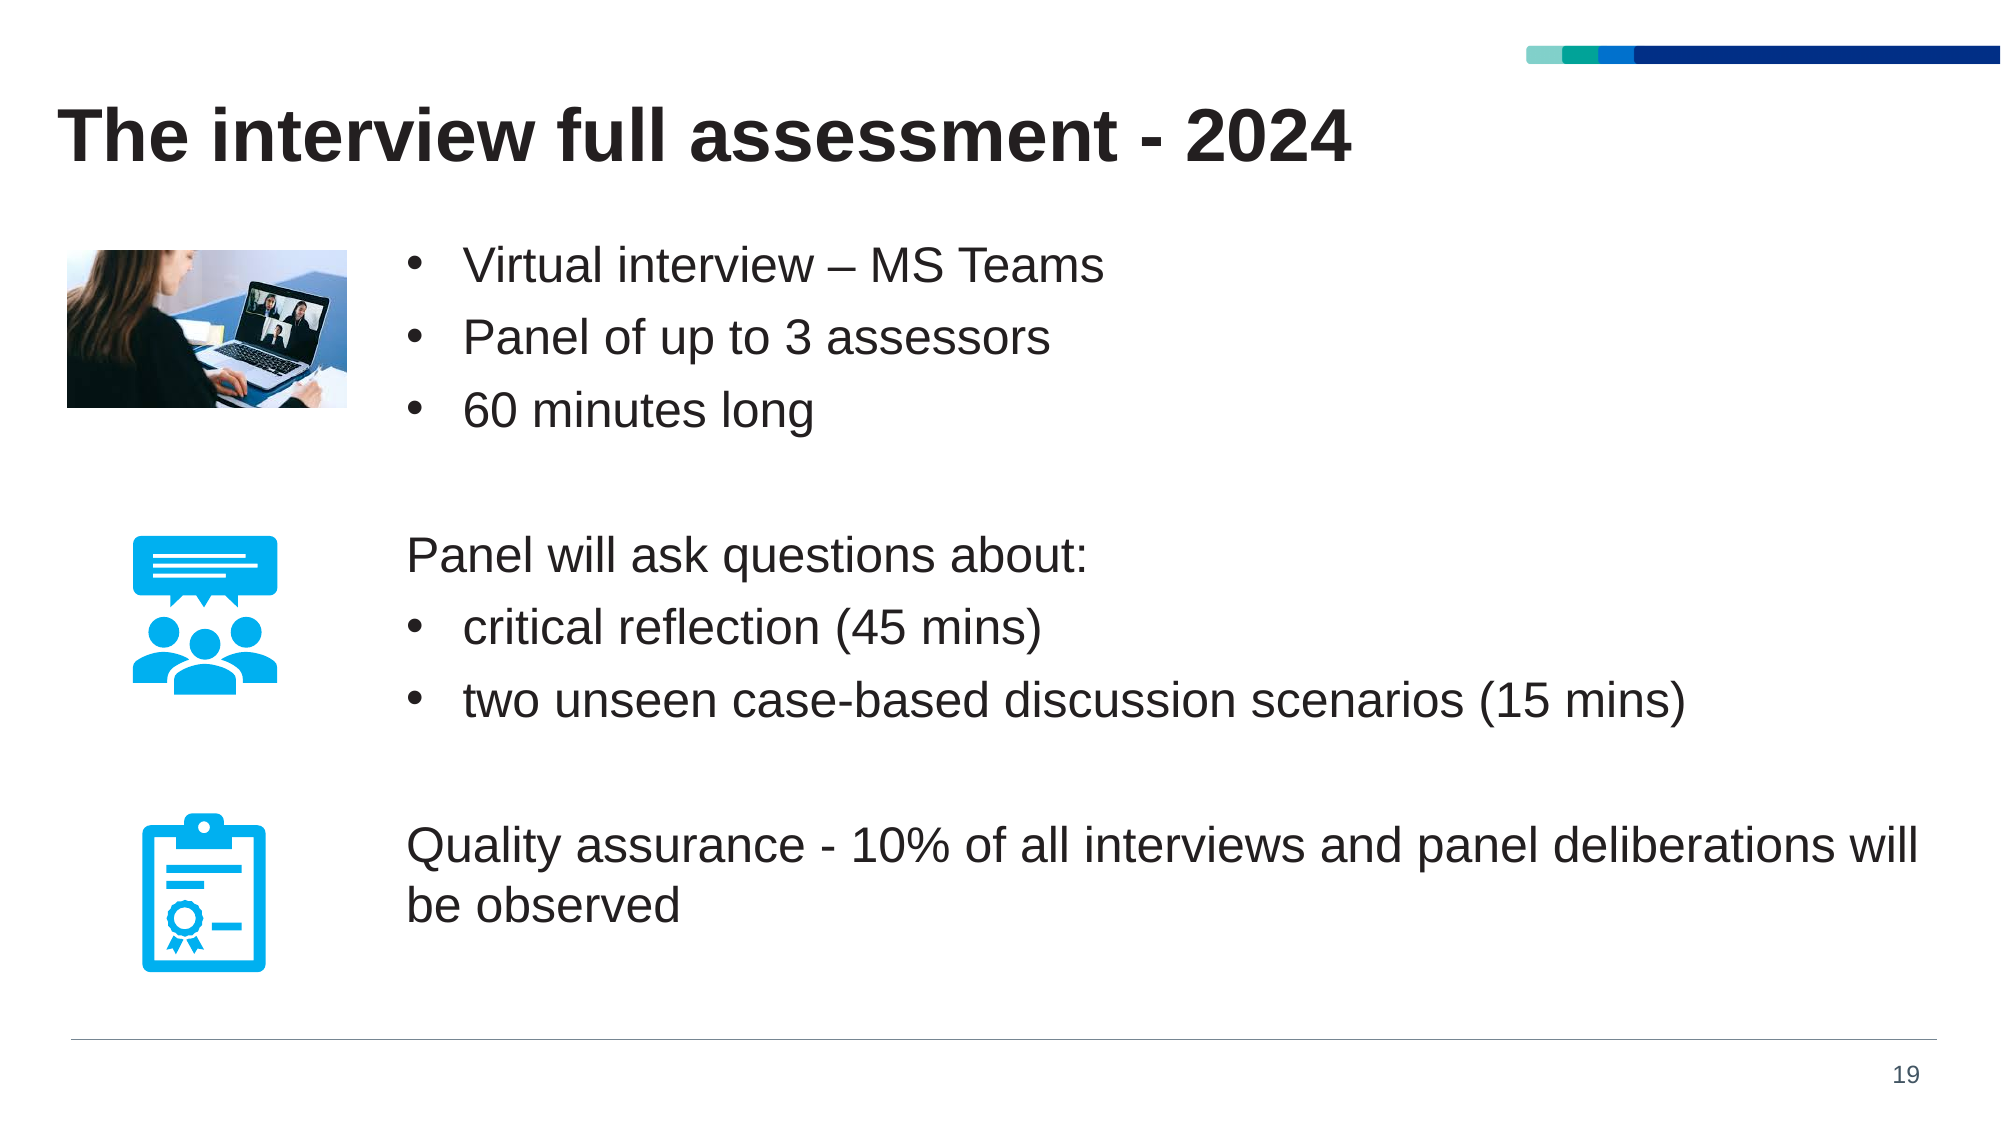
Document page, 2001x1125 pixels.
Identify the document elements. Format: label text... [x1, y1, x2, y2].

picture [67, 250, 347, 408]
picture [107, 796, 301, 990]
list Virtual interview – MS Teams Panel of up to 3 assessors 60 minutes long Panel will ask questions about: critical reflection (45 mins) two unseen case-based discussion scenarios (15 mins) Quality assurance - 10% of all interviews and panel deliberations will be observed [406, 232, 1933, 1021]
picture [107, 519, 301, 712]
title The interview full assessment - 2024 [56, 66, 1928, 209]
